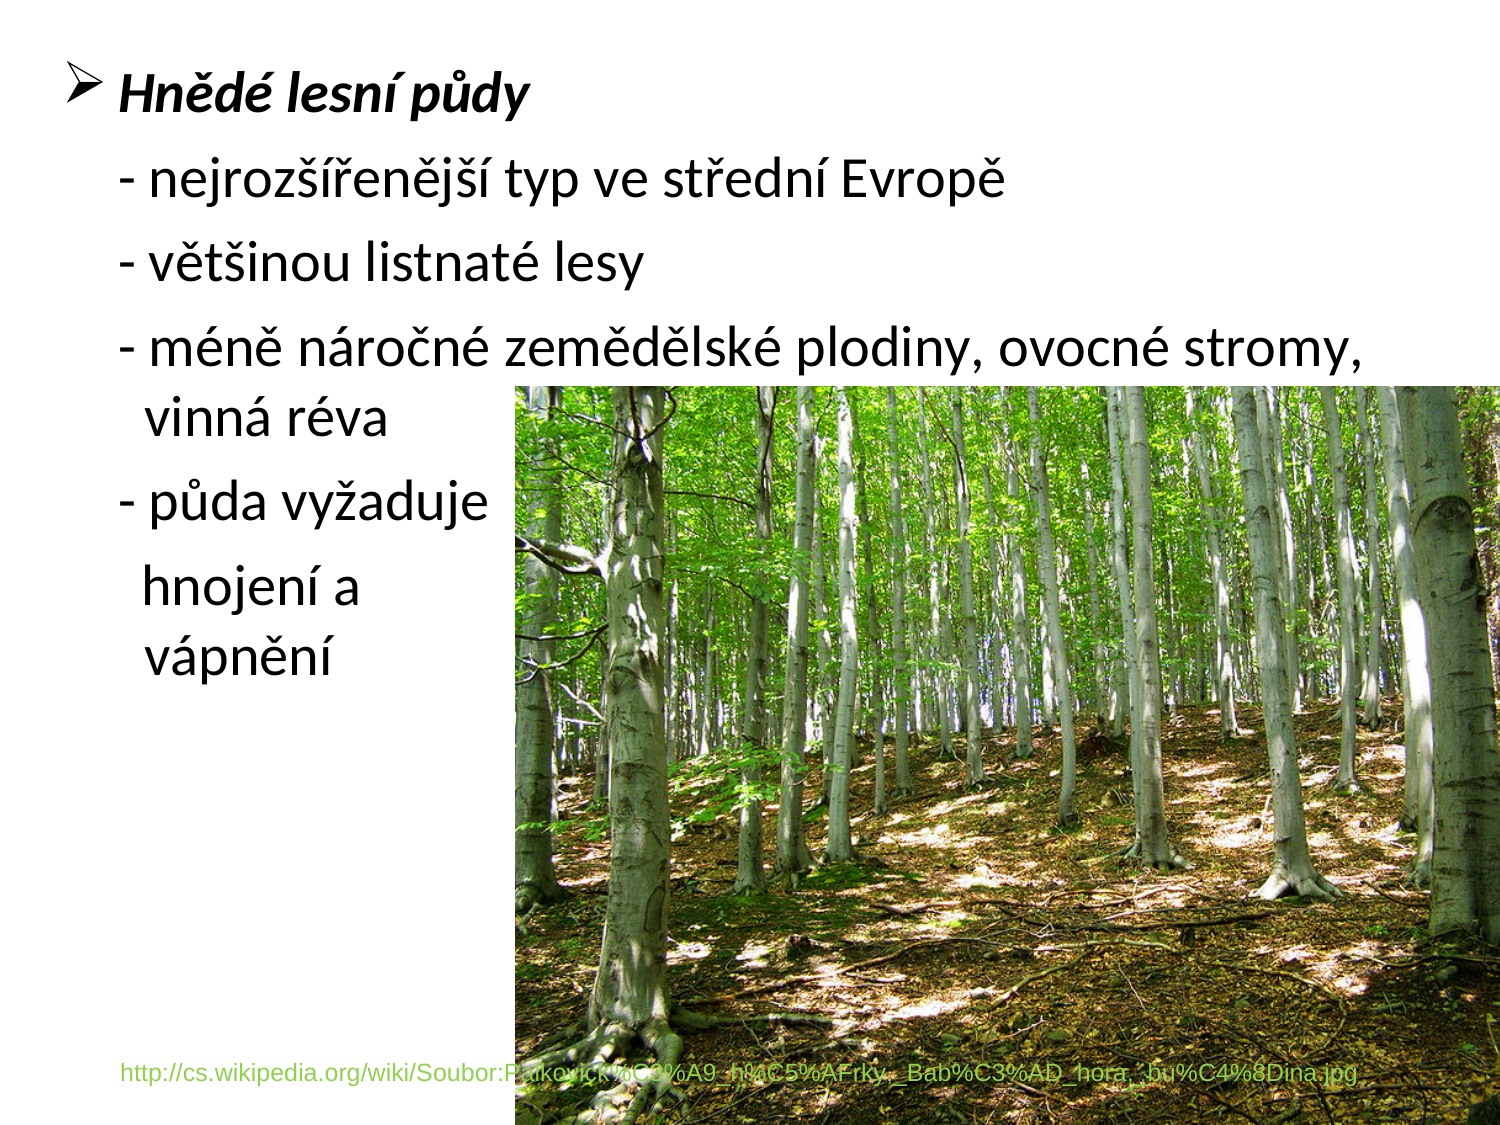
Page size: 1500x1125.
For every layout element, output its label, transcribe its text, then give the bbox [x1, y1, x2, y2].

text_box http://cs.wikipedia.org/wiki/Soubor:Palkovick%C3%A9_h%C5%AFrky,_Bab%C3%AD_hora,_bu%C4%8Dina.jpg [105, 1049, 1477, 1095]
list Hnědé lesní půdy - nejrozšířenější typ ve střední Evropě - většinou listnaté lesy - méně náročné zemědělské plodiny, ovocné stromy, vinná réva - půda vyžaduje hnojení a vápnění [46, 46, 1414, 695]
picture [515, 386, 1500, 1125]
